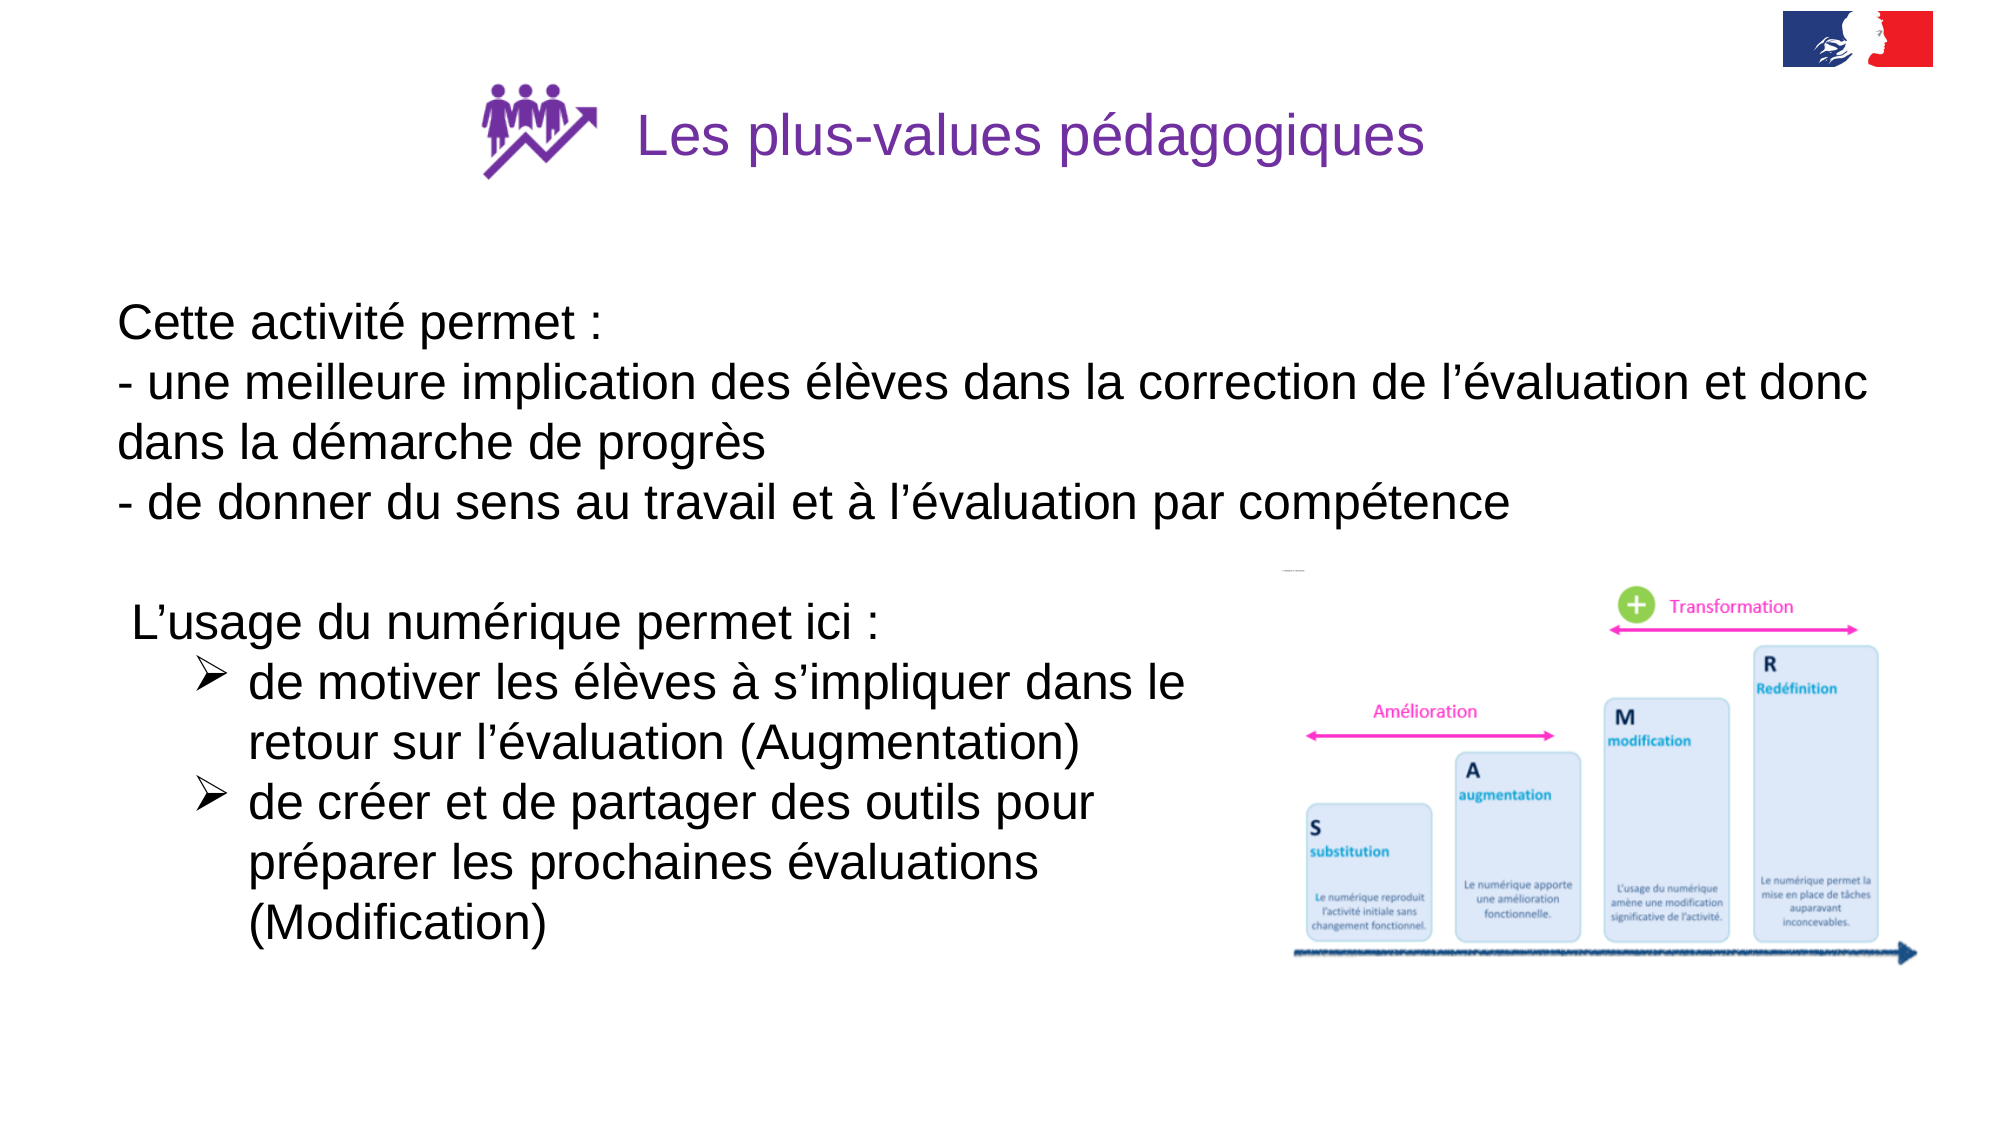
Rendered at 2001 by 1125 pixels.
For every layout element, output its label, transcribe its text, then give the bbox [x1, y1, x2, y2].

picture [1783, 11, 1933, 67]
text_box Cette activité permet : - une meilleure implication des élèves dans la correction de l’évaluation et donc dans la démarche de progrès - de donner du sens au travail et à l’évaluation par compétence L’usage du numérique permet ici : de motiver les élèves à s’impliquer dans le retour sur l’évaluation (Augmentation) de créer et de partager des outils pour préparer les prochaines évaluations (Modification) [102, 282, 1957, 958]
picture [473, 63, 606, 196]
text_box Les plus-values pédagogiques [622, 90, 1603, 175]
picture [1281, 570, 1920, 975]
